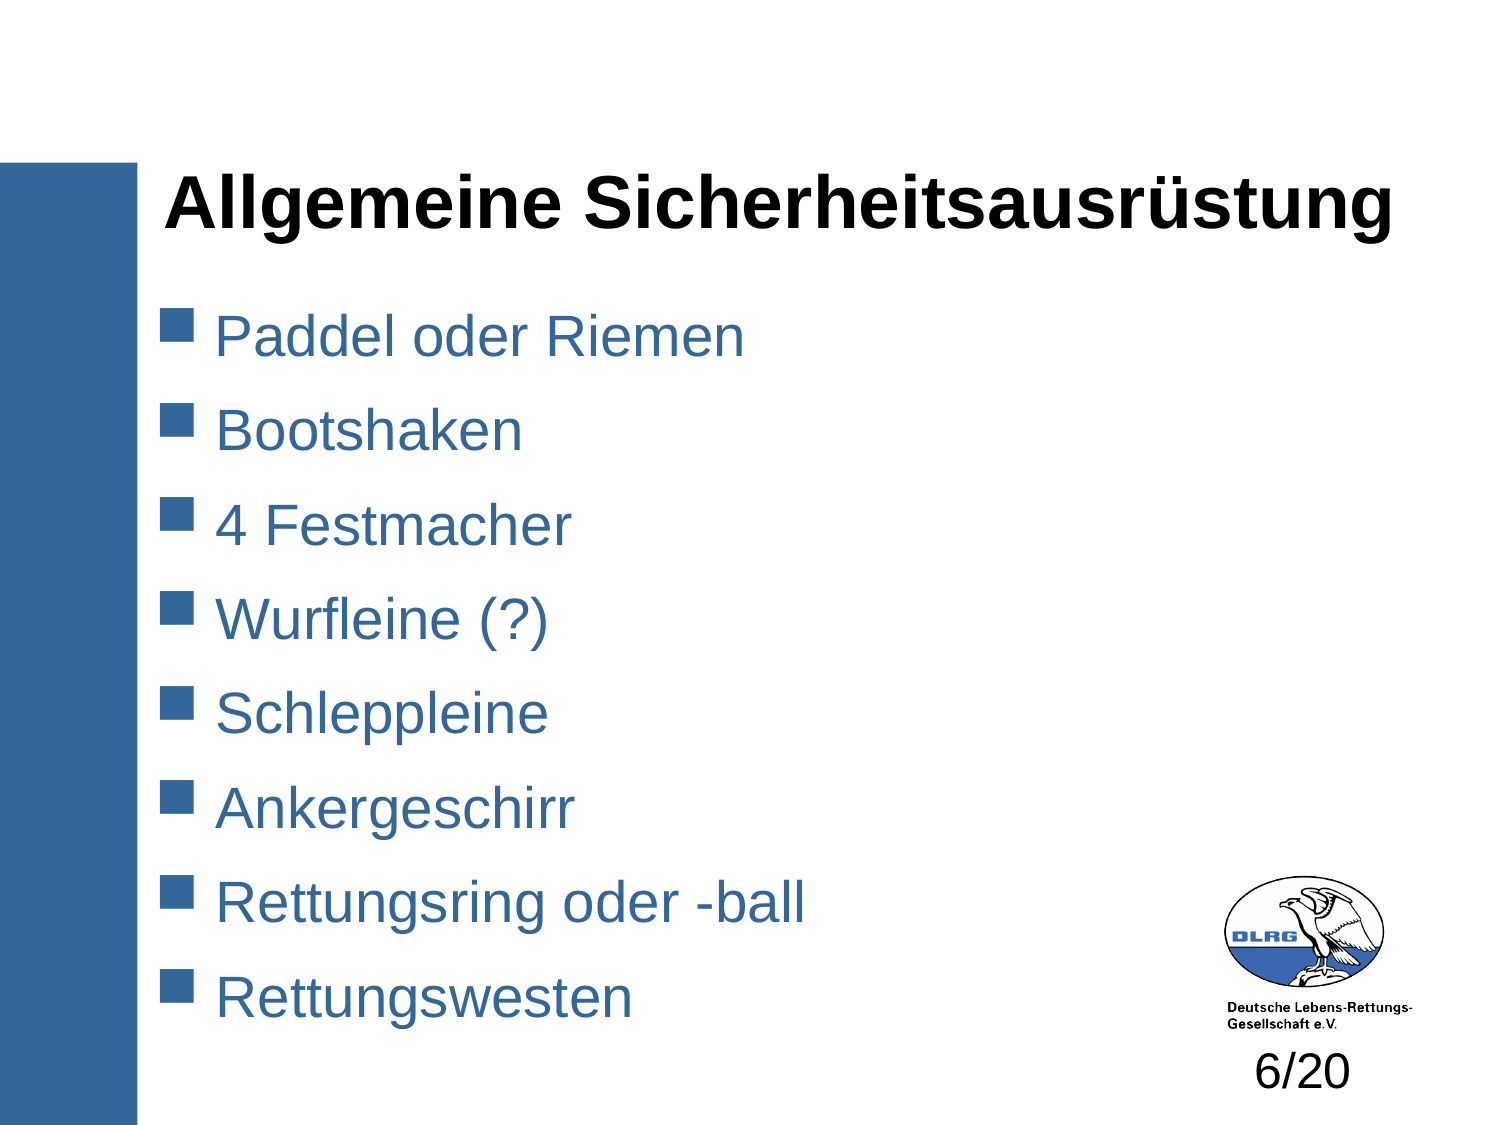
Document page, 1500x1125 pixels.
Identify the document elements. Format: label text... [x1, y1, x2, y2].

text_box <Nummer>/20 [1239, 1031, 1500, 1107]
text_box Paddel oder Riemen Bootshaken 4 Festmacher Wurfleine (?)‏ Schleppleine Ankergeschirr Rettungsring oder -ball Rettungswesten [140, 265, 1416, 1054]
text_box Allgemeine Sicherheitsausrüstung [148, 138, 1440, 259]
